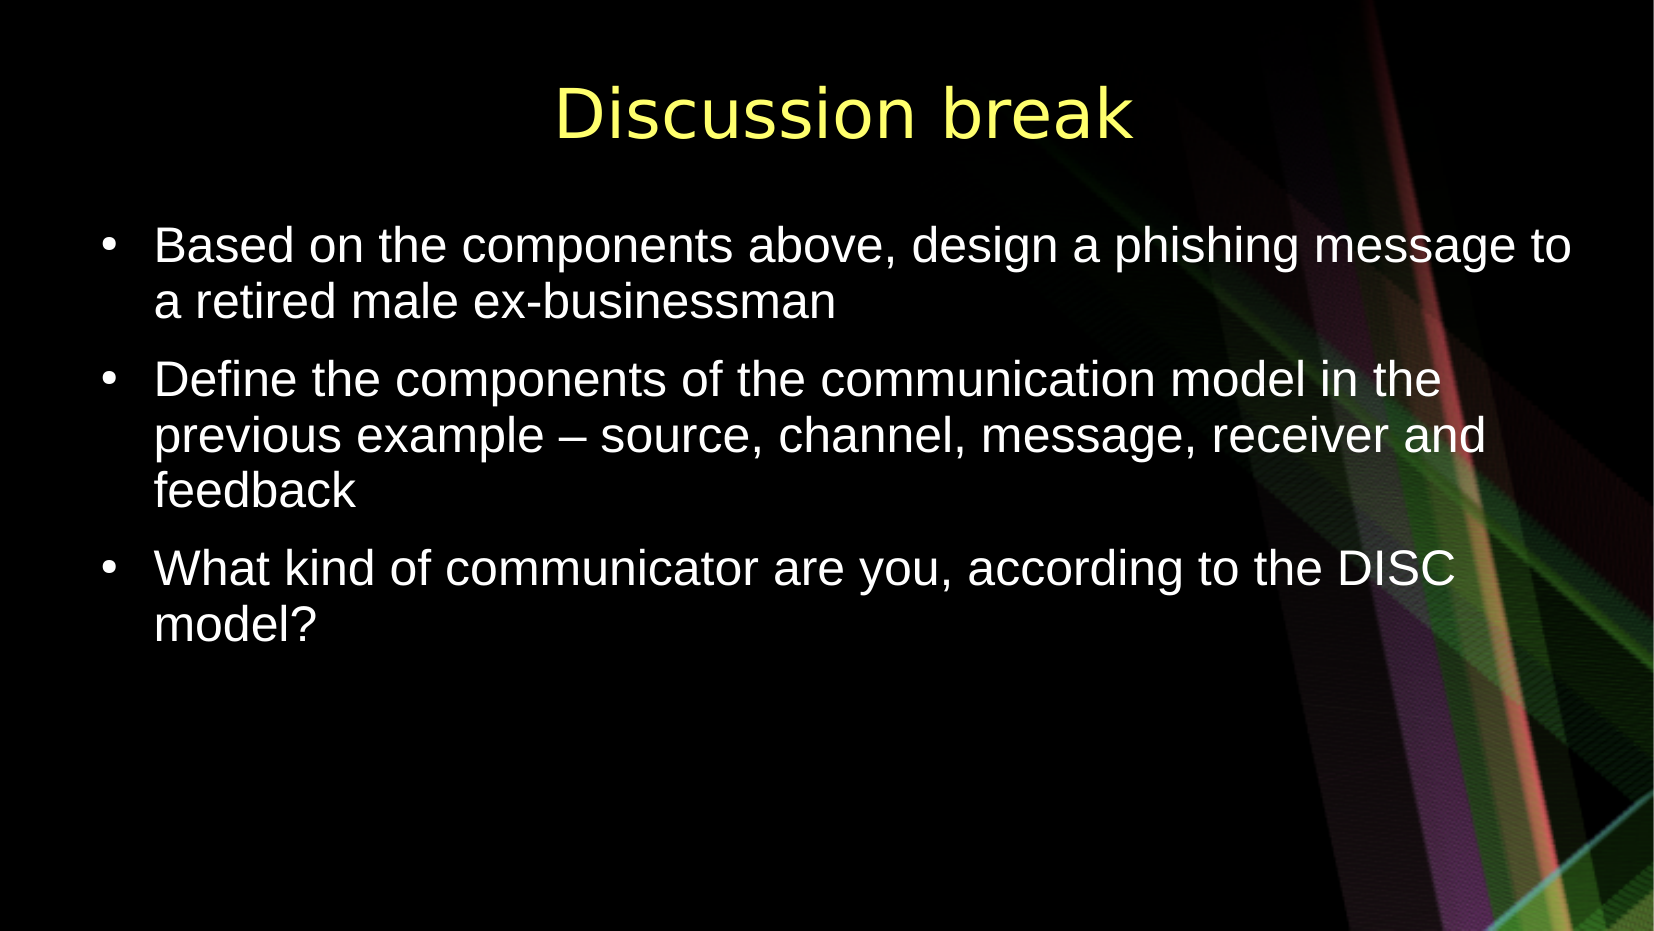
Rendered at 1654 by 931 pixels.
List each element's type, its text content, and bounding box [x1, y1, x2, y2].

picture [0, 0, 1654, 931]
list Based on the components above, design a phishing message to a retired male ex-businessman Define the components of the communication model in the previous example – source, channel, message, receiver and feedback What kind of communicator are you, according to the DISC model? [82, 217, 1607, 898]
title Discussion break [82, 37, 1607, 193]
